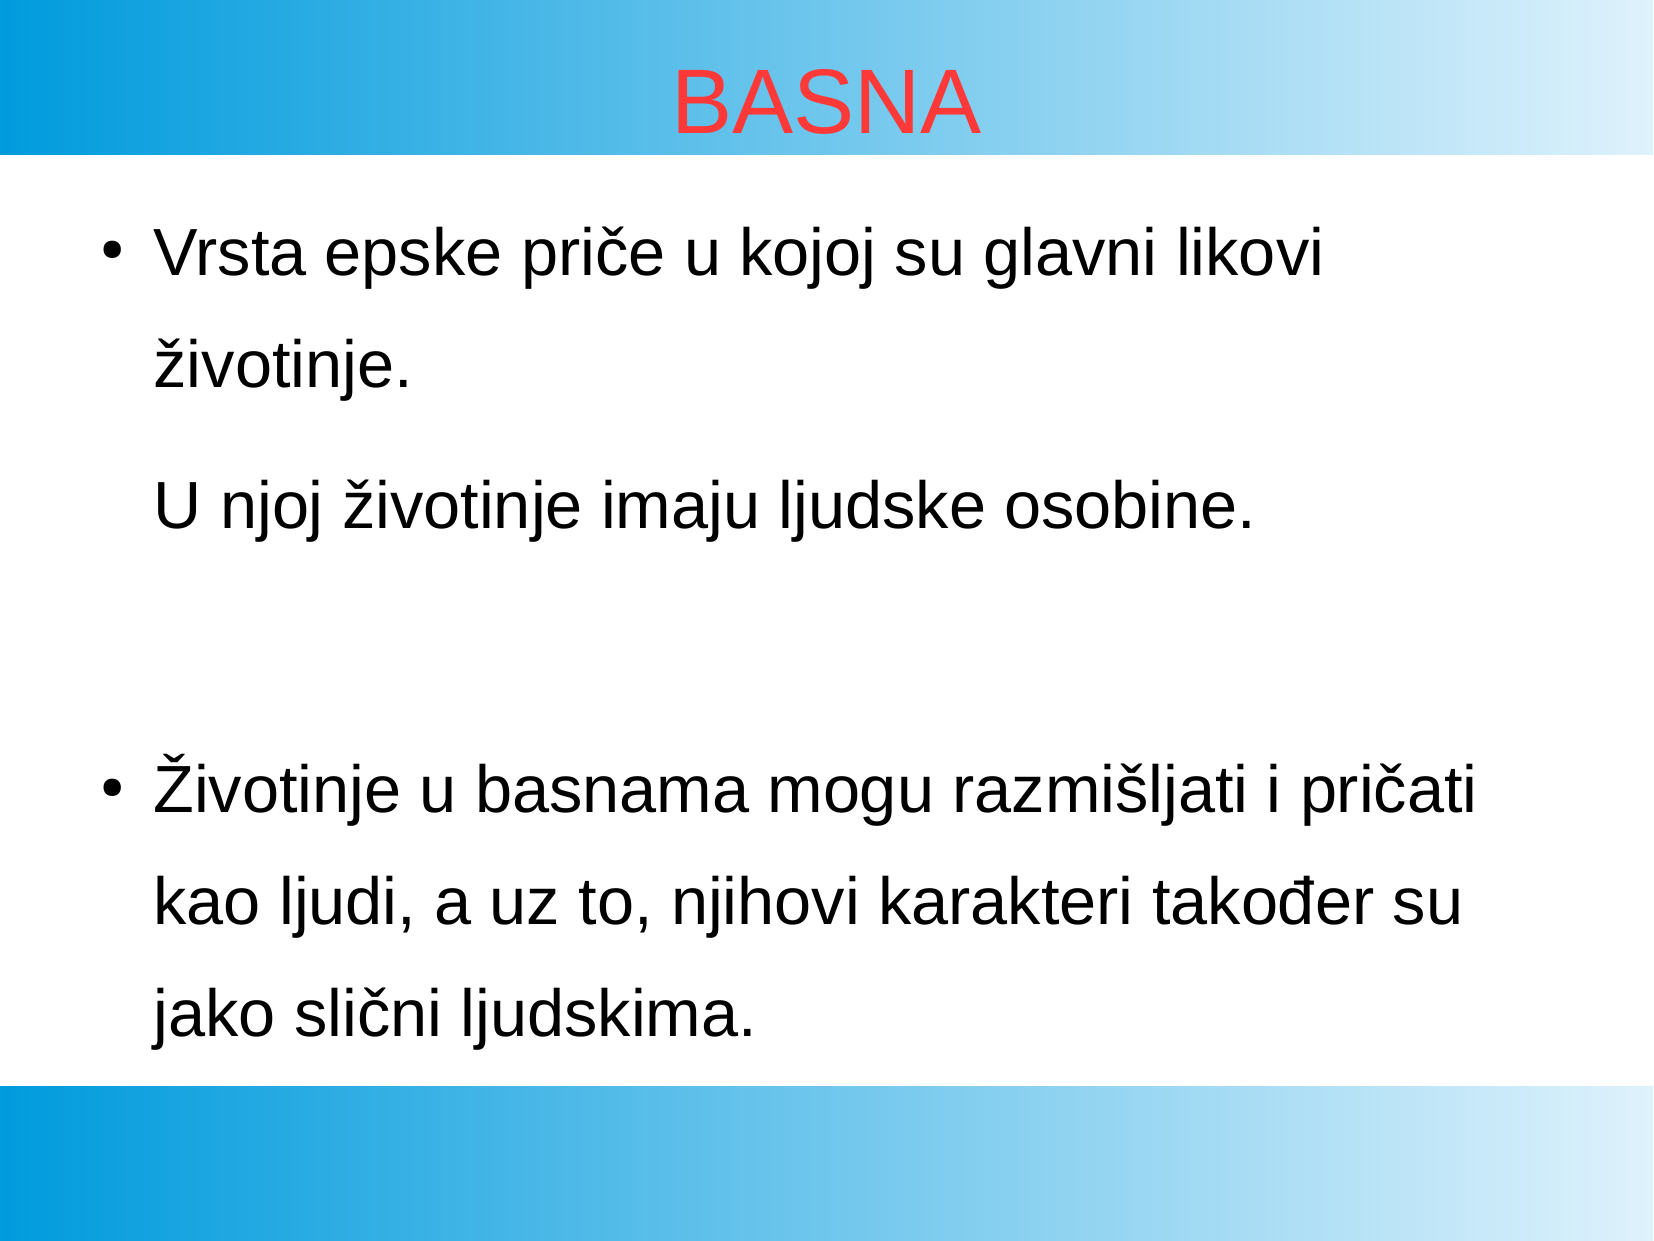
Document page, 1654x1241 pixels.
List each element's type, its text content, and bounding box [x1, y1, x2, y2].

list Vrsta epske priče u kojoj su glavni likovi životinje. U njoj životinje imaju ljudske osobine. Životinje u basnama mogu razmišljati i pričati kao ljudi, a uz to, njihovi karakteri također su jako slični ljudskima. [82, 177, 1571, 1182]
title BASNA [82, 49, 1571, 155]
